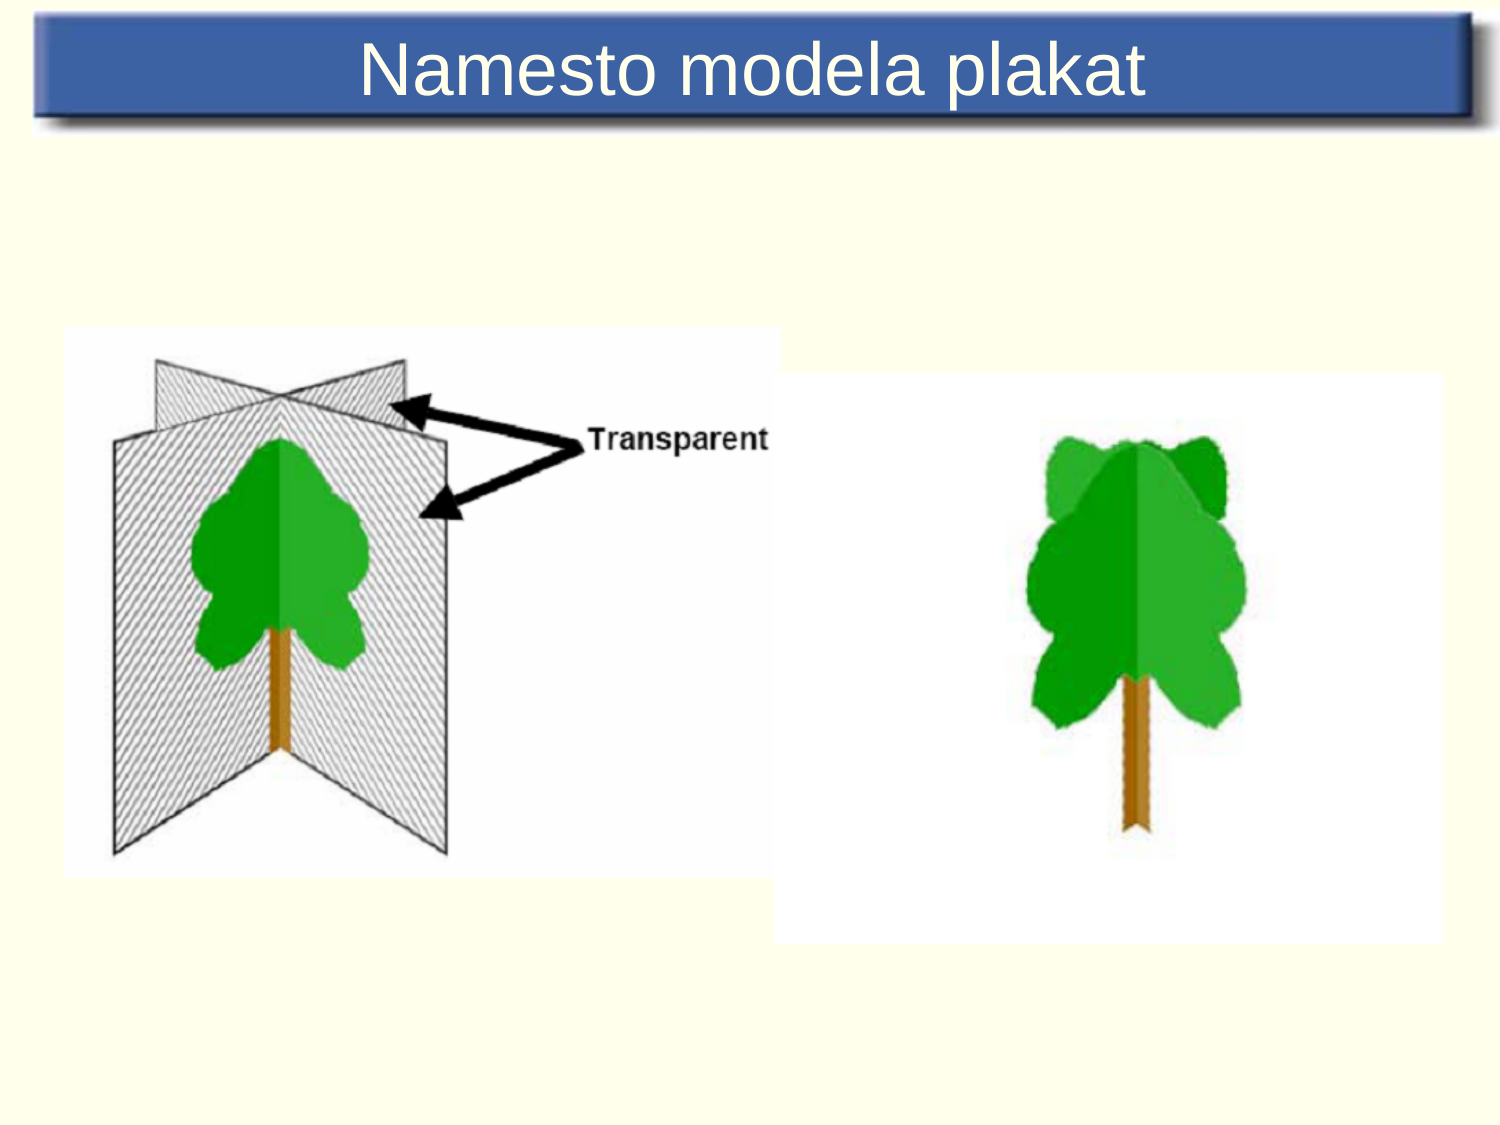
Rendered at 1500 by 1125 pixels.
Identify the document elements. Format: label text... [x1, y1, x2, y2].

picture [32, 9, 1500, 137]
title Namesto modela plakat [96, 6, 1409, 120]
picture [64, 326, 1444, 944]
